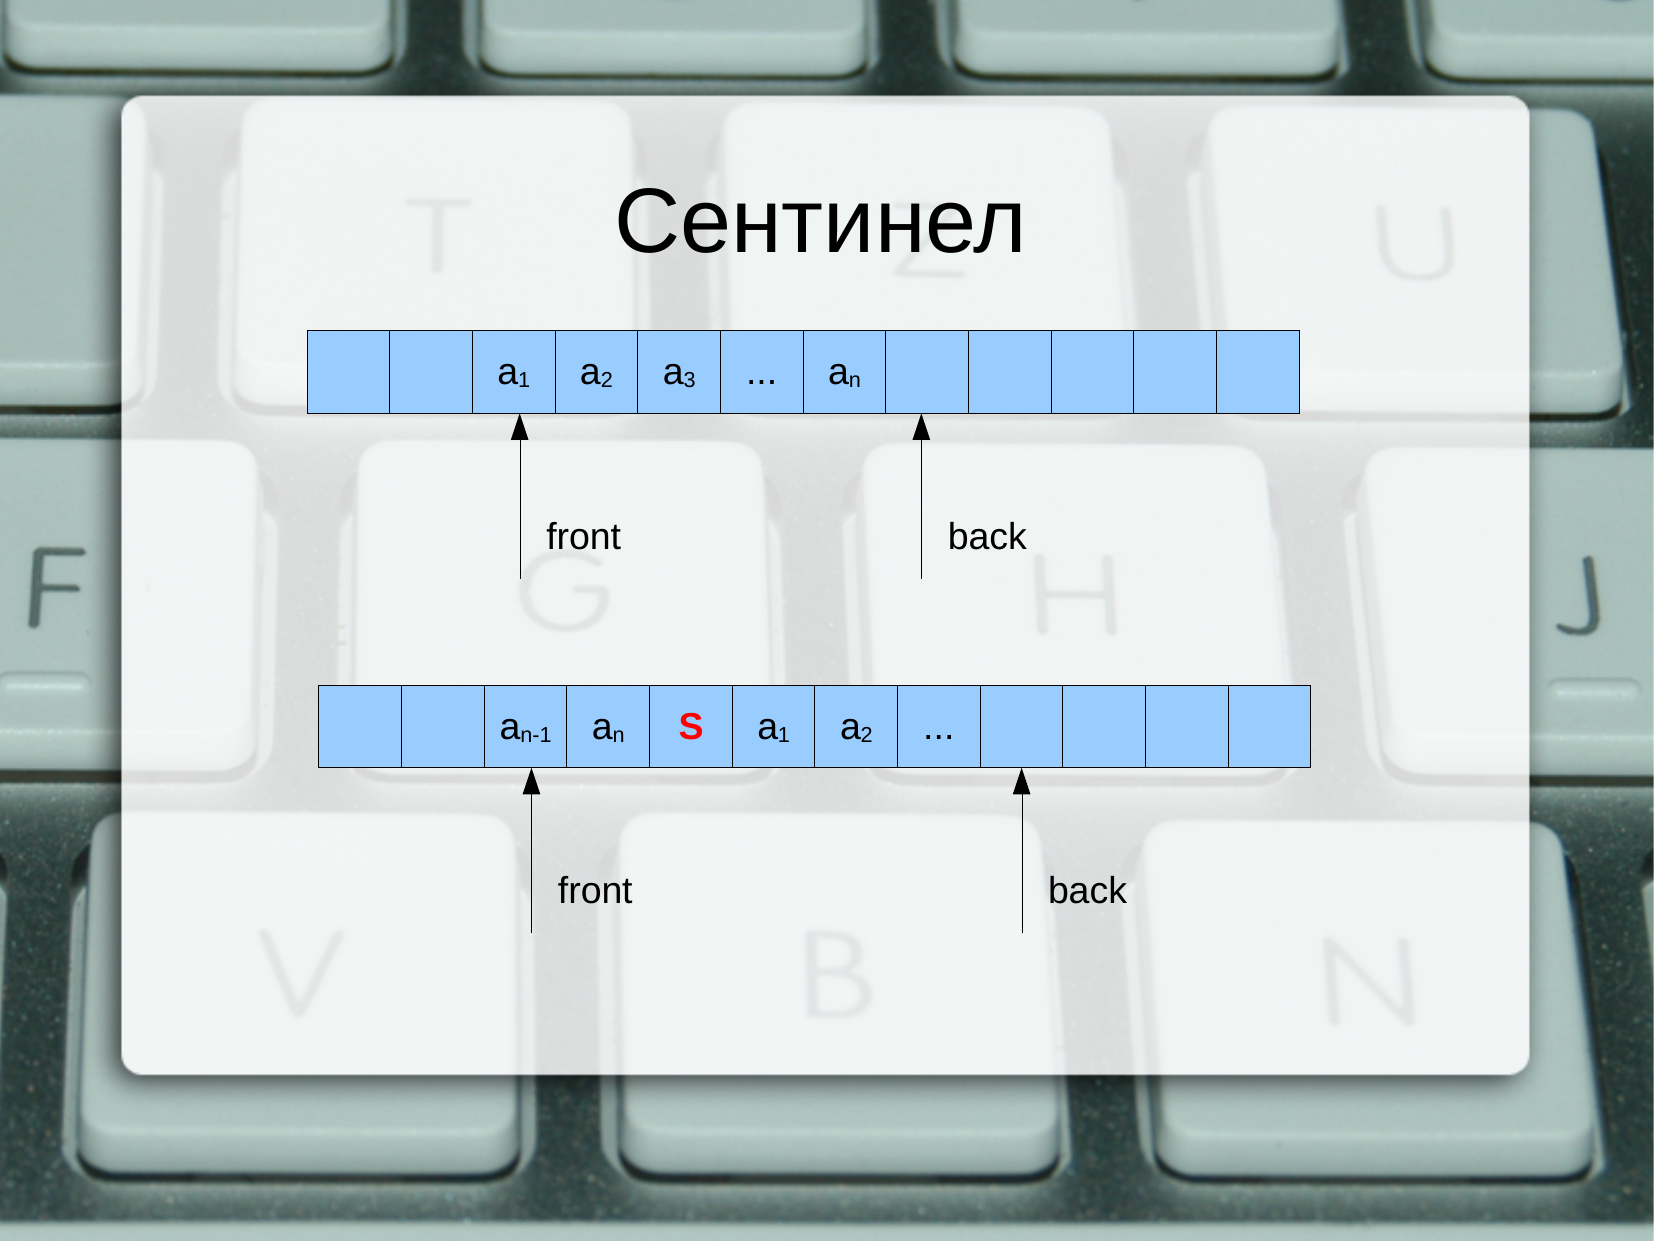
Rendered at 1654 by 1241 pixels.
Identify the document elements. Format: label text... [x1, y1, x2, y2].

text_box a1 [732, 685, 814, 768]
text_box an-1 [485, 685, 566, 768]
text_box [980, 685, 1311, 768]
text_box S [649, 685, 732, 768]
text_box front [543, 862, 648, 920]
text_box [307, 330, 473, 414]
text_box back [933, 507, 1042, 565]
text_box back [1033, 862, 1143, 920]
title Сентинел [135, 117, 1506, 325]
text_box an [566, 685, 649, 768]
text_box [318, 685, 485, 768]
text_box a3 [637, 330, 720, 414]
text_box front [531, 507, 637, 565]
text_box a1 [473, 330, 555, 414]
text_box a2 [814, 685, 897, 768]
text_box [885, 330, 1300, 414]
picture [0, 0, 1654, 1241]
text_box a2 [555, 330, 637, 414]
text_box ... [720, 330, 803, 414]
text_box an [803, 330, 885, 414]
text_box ... [897, 685, 980, 768]
